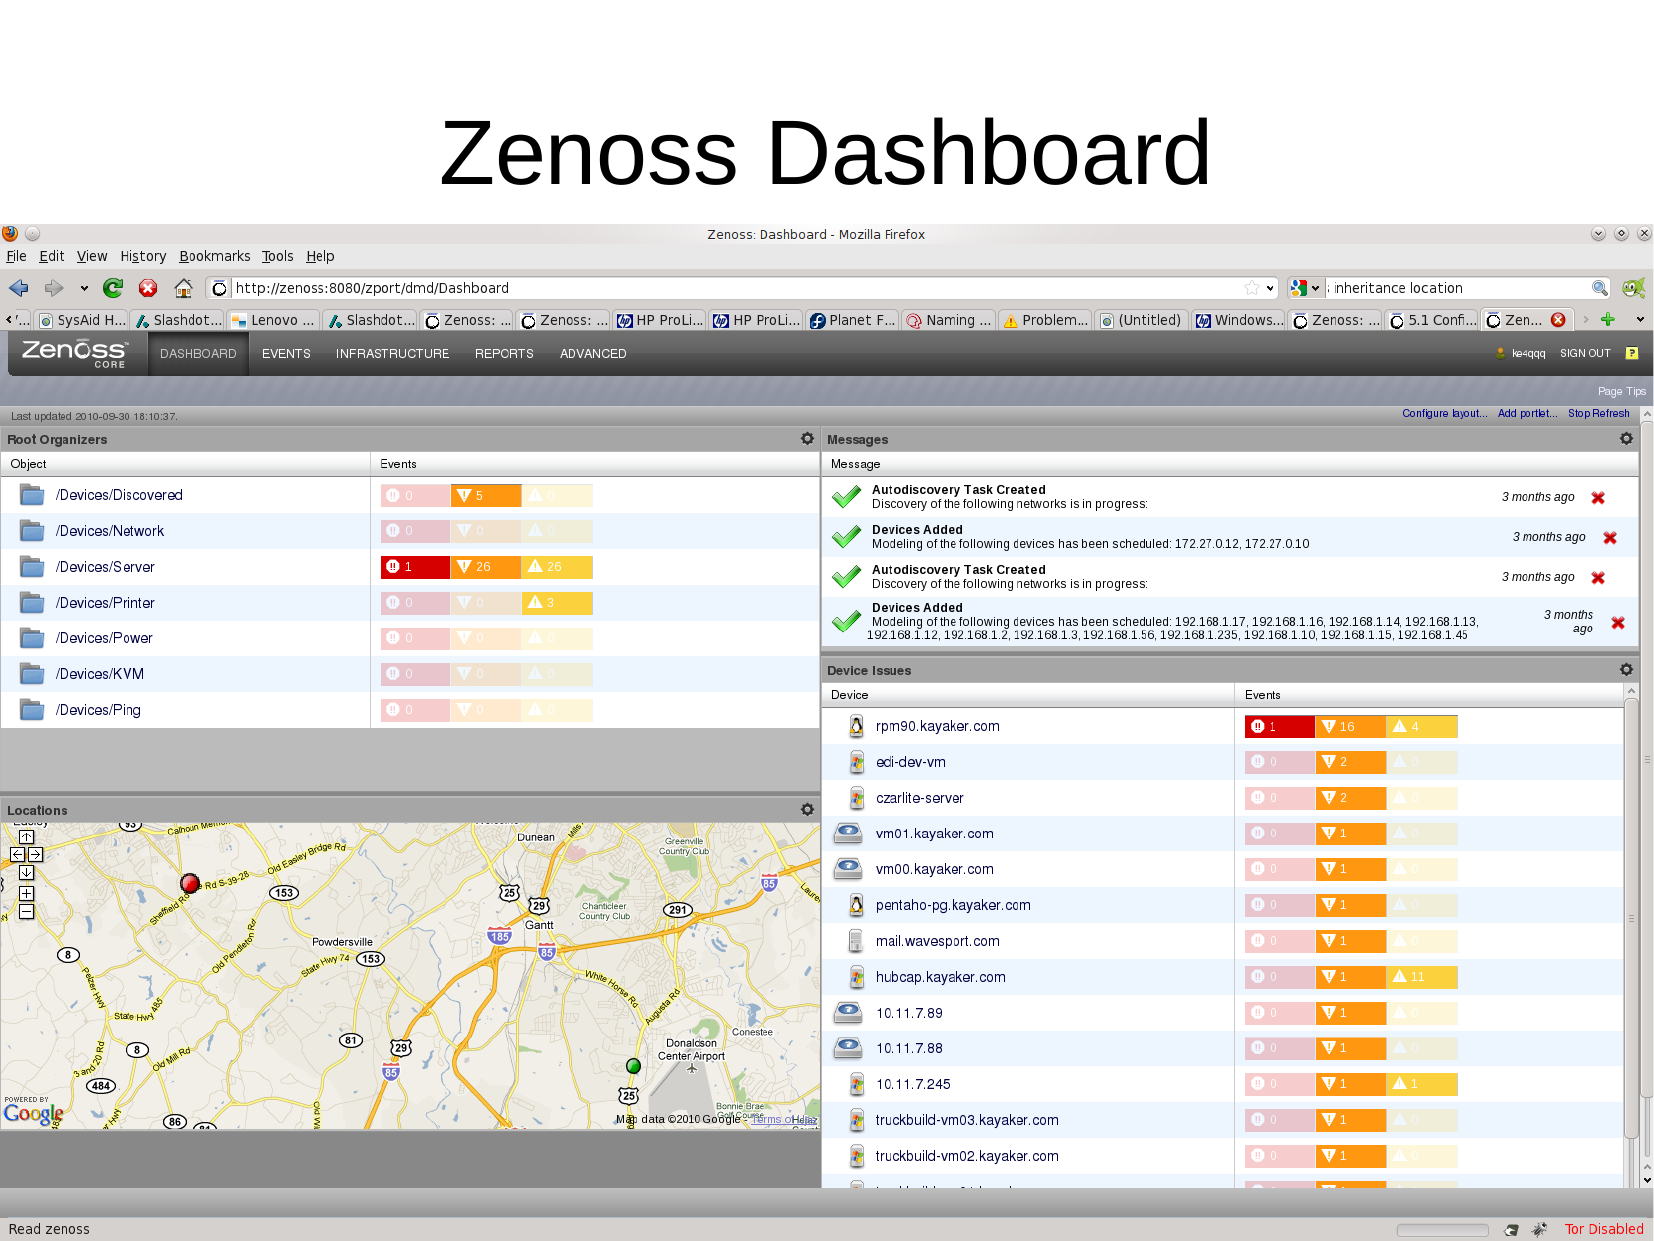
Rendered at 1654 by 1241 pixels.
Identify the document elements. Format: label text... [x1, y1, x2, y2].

picture [0, 224, 1654, 1241]
title Zenoss Dashboard [82, 49, 1571, 224]
